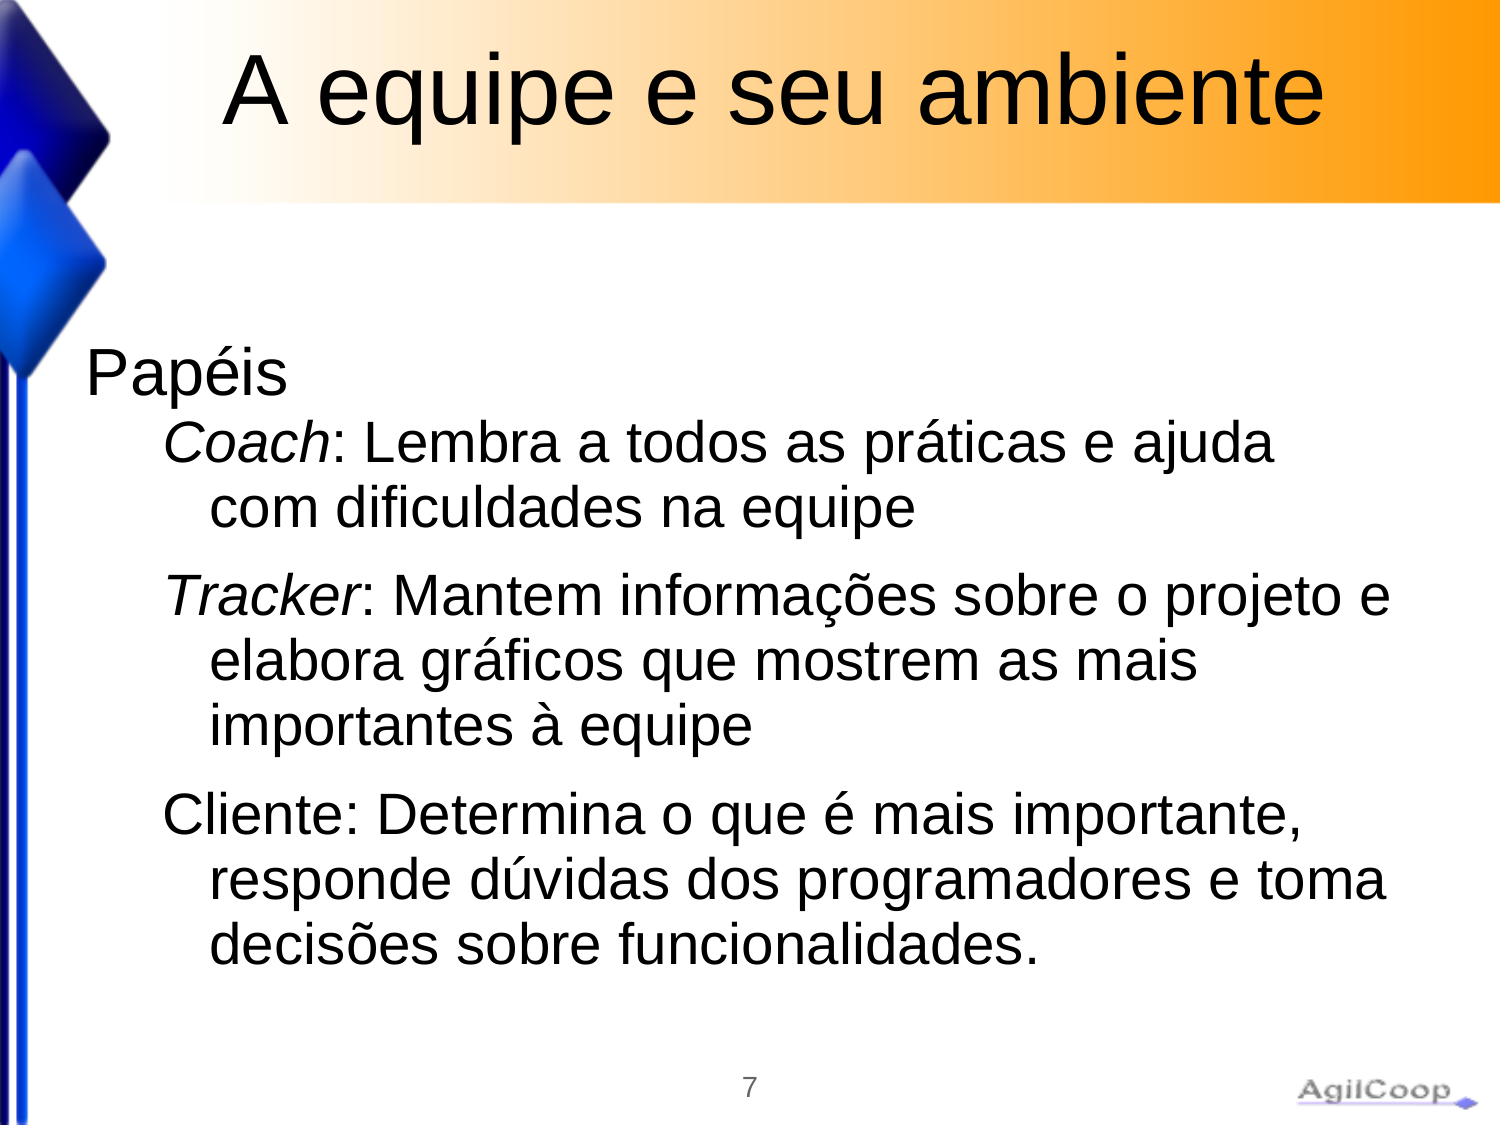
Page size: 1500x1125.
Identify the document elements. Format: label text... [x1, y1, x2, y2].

picture [0, 0, 1500, 1125]
list Papéis Coach: Lembra a todos as práticas e ajuda com dificuldades na equipe Tracker: Mantem informações sobre o projeto e elabora gráficos que mostrem as mais importantes à equipe Cliente: Determina o que é mais importante, responde dúvidas dos programadores e toma decisões sobre funcionalidades. [53, 327, 1412, 1034]
title A equipe e seu ambiente [124, 8, 1426, 172]
